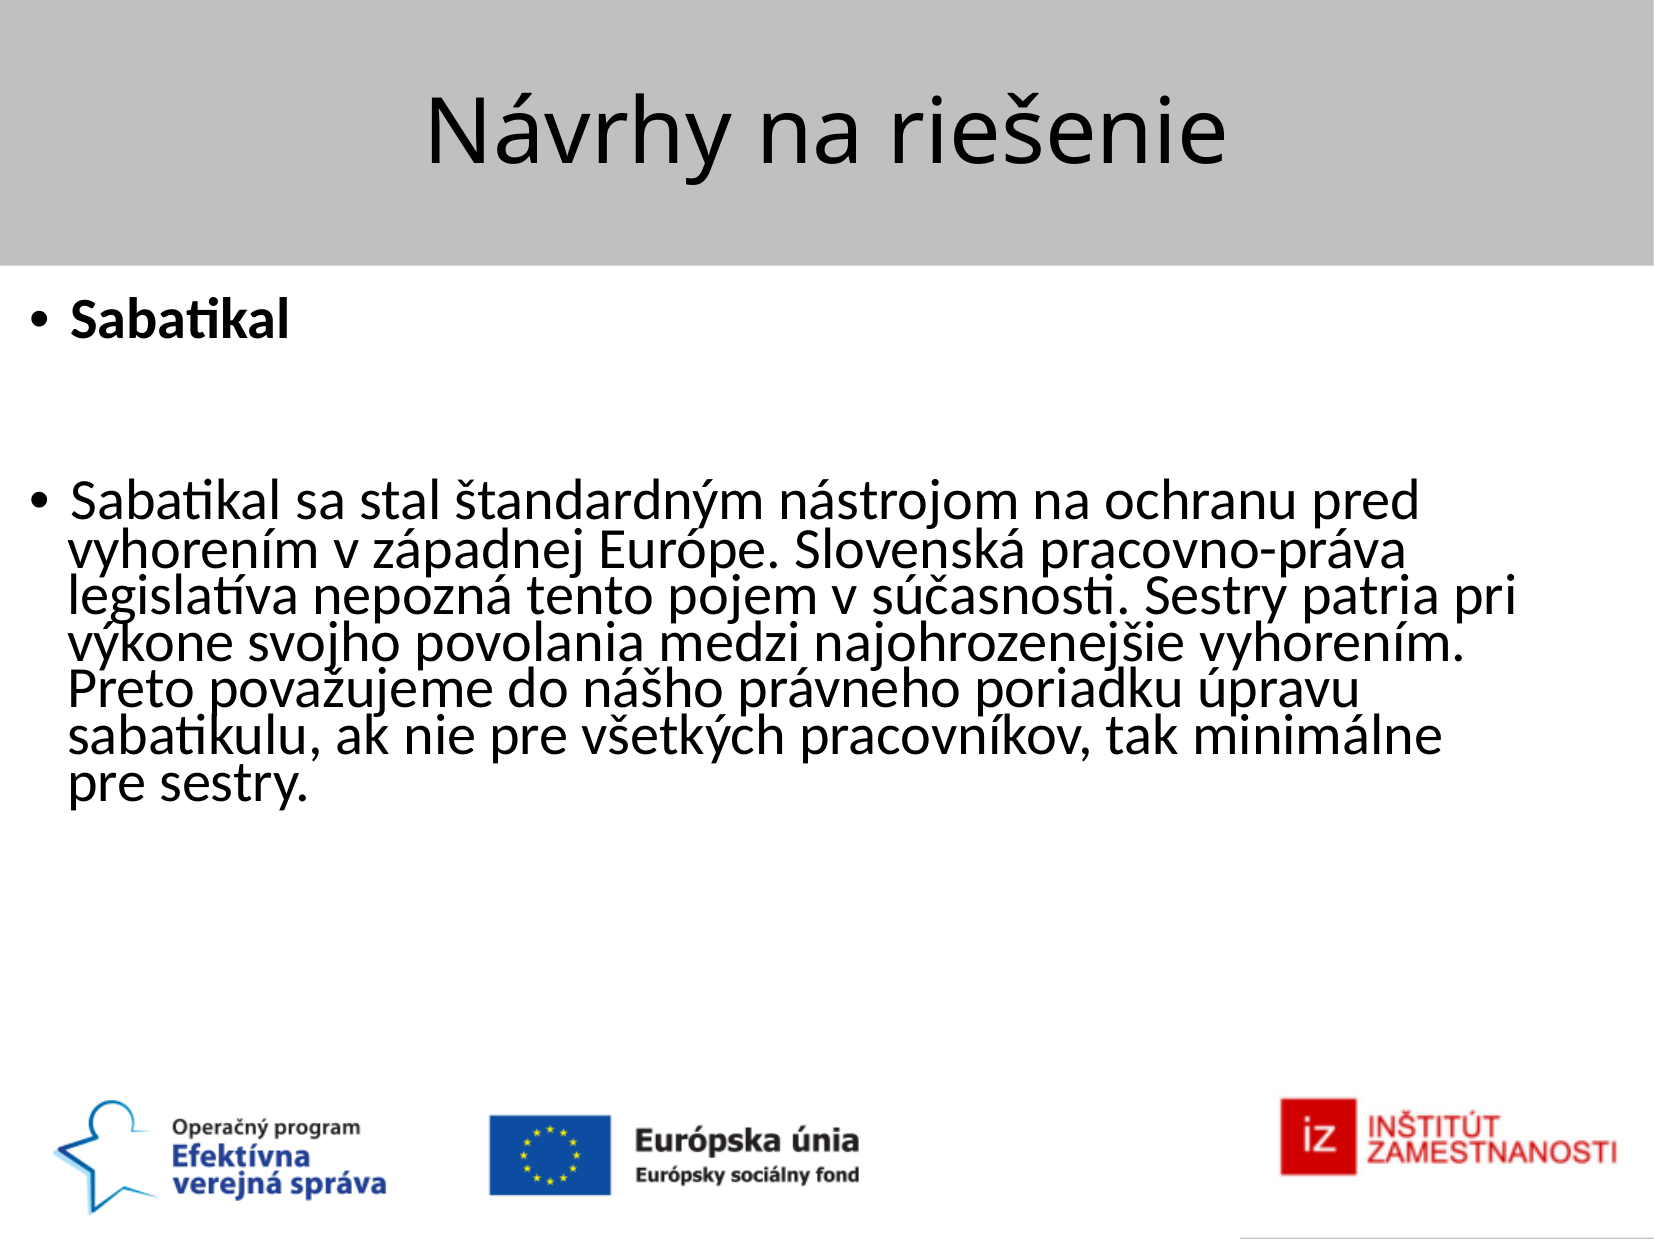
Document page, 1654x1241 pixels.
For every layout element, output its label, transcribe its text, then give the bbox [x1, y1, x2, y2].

title Návrhy na riešenie [88, 29, 1565, 237]
picture [1240, 1033, 1654, 1241]
picture [29, 1077, 886, 1241]
list • Sabatikal • Sabatikal sa stal štandardným nástrojom na ochranu pred vyhorením v západnej Európe. Slovenská pracovno-práva legislatíva nepozná tento pojem v súčasnosti. Sestry patria pri výkone svojho povolania medzi najohrozenejšie vyhorením. Preto považujeme do nášho právneho poriadku úpravu sabatikulu, ak nie pre všetkých pracovníkov, tak minimálne pre sestry. [29, 295, 1533, 1077]
